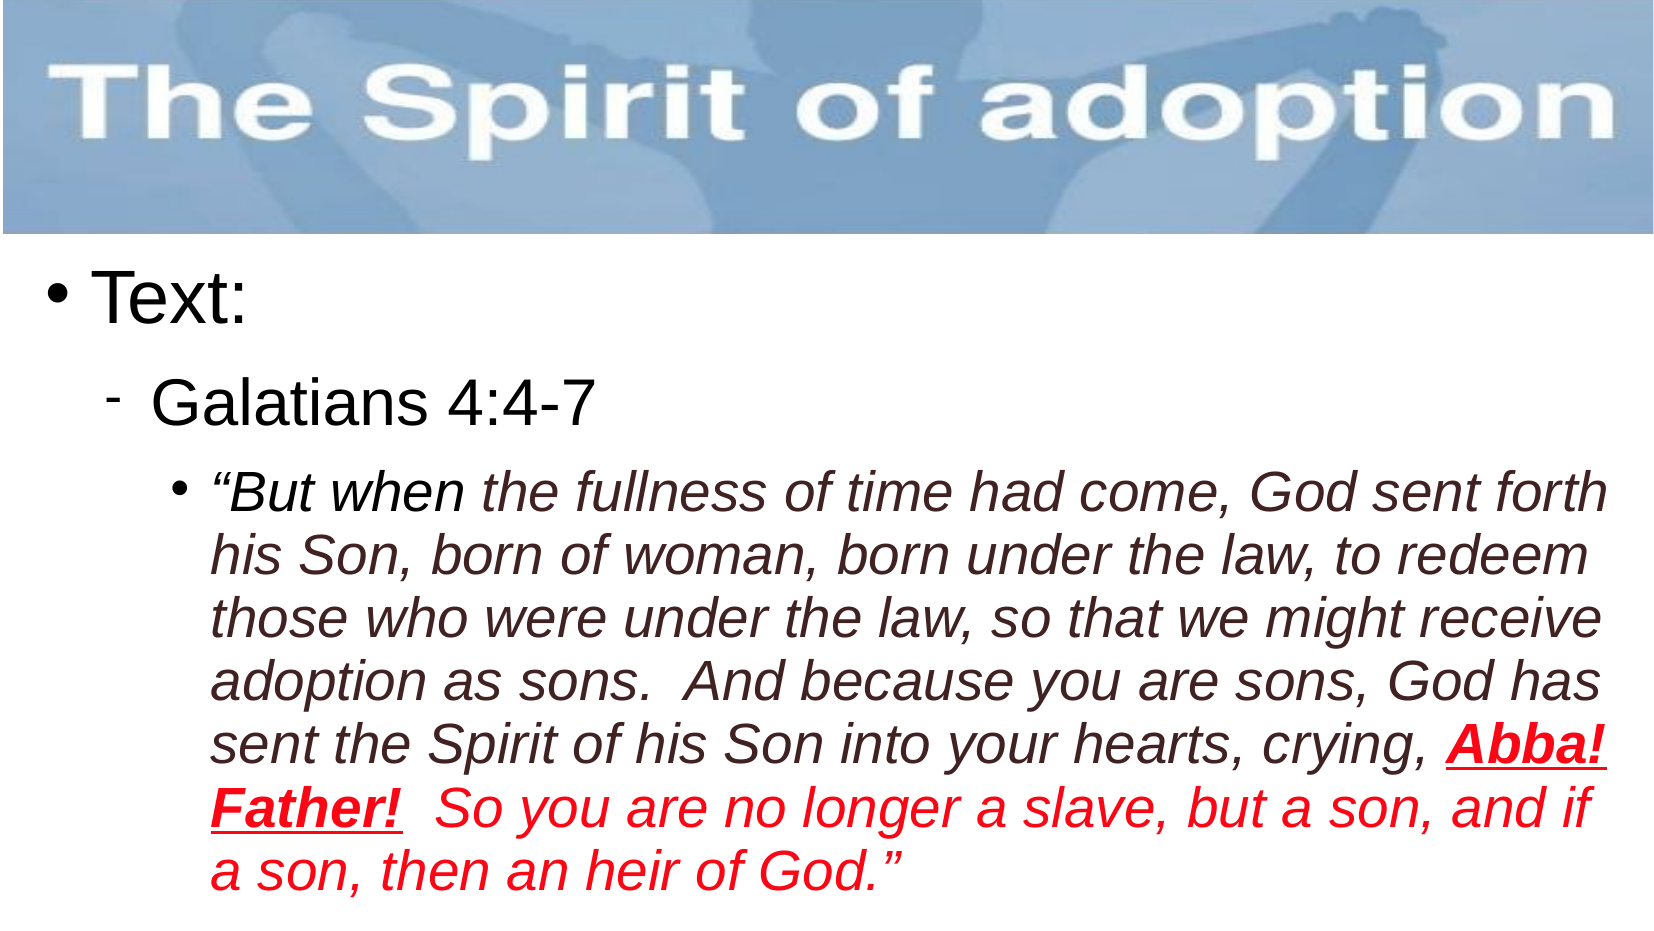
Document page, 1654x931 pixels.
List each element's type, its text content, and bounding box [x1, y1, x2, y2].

text_box Text: Galatians 4:4-7 “But when the fullness of time had come, God sent forth his Son, born of woman, born under the law, to redeem those who were under the law, so that we might receive adoption as sons. And because you are sons, God has sent the Spirit of his Son into your hearts, crying, Abba! Father! So you are no longer a slave, but a son, and if a son, then an heir of God.” [29, 254, 1620, 915]
picture [0, 0, 1654, 234]
